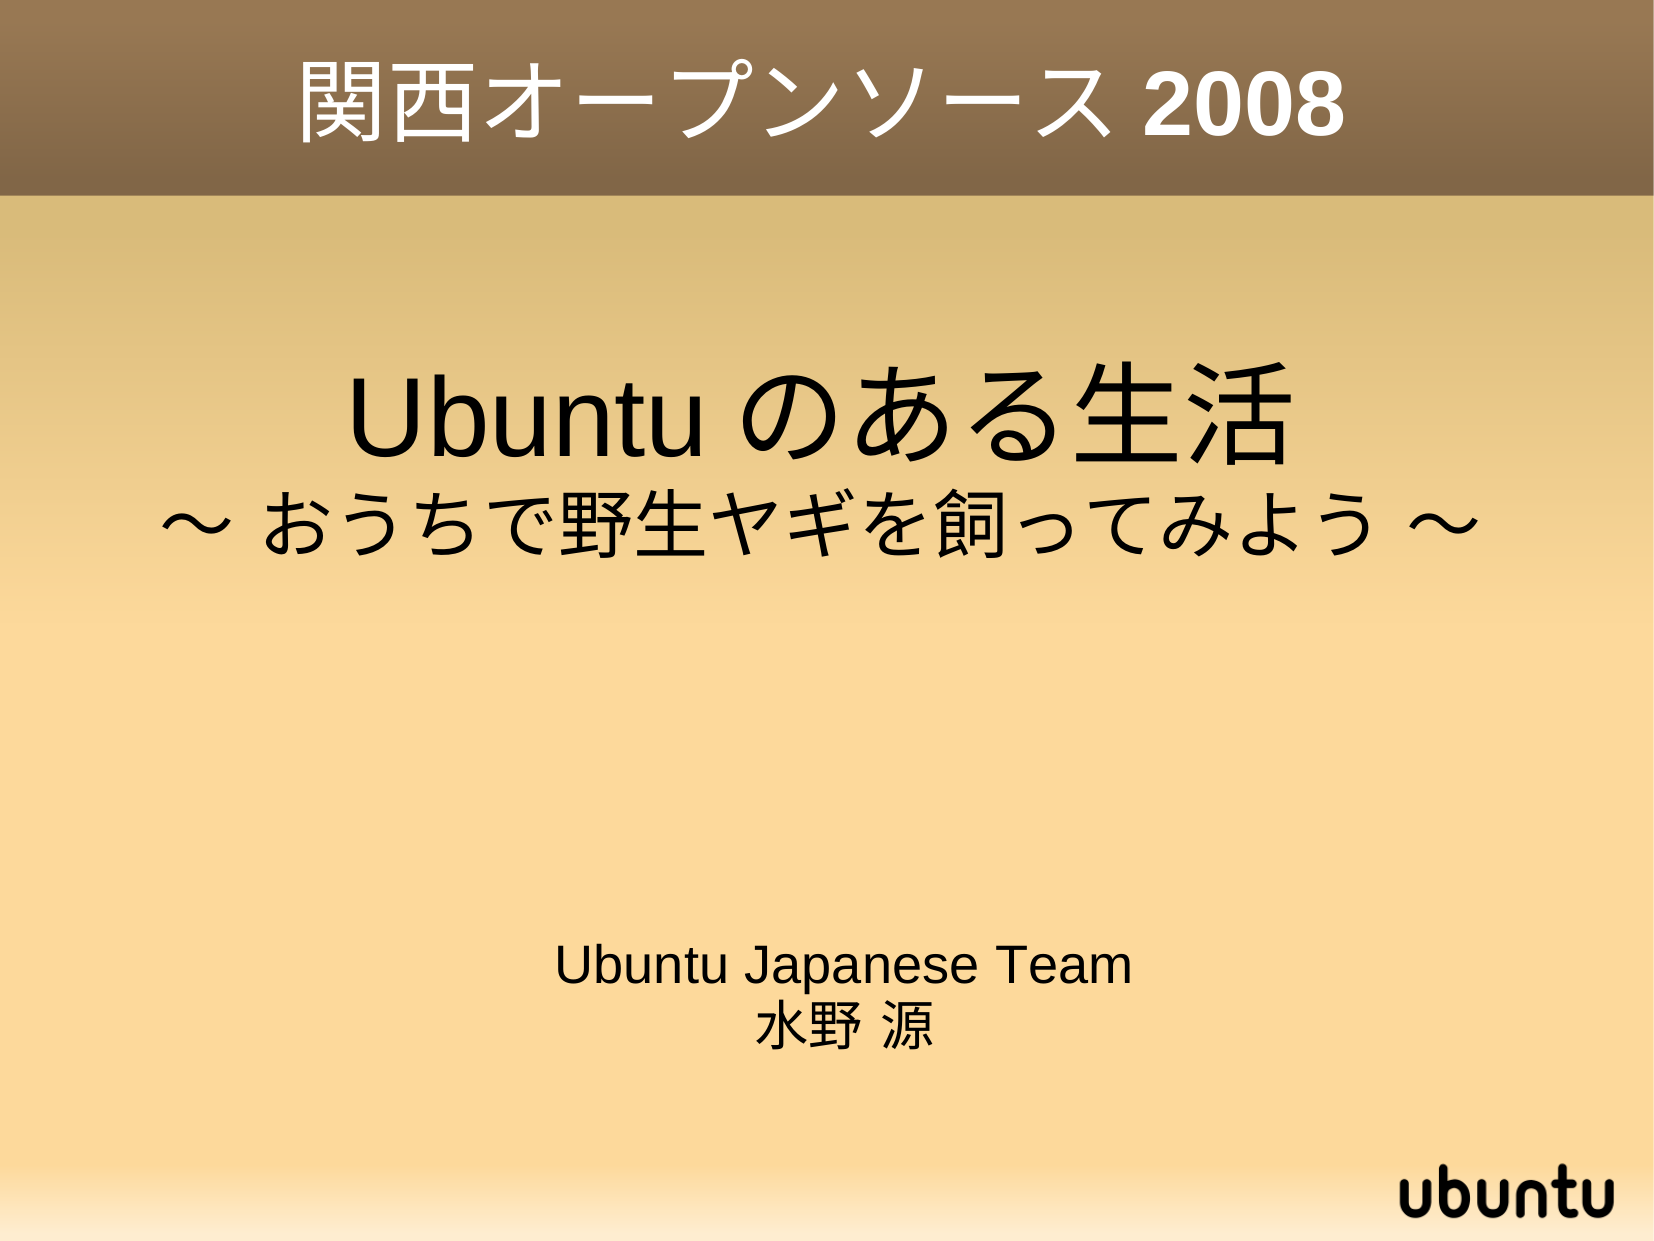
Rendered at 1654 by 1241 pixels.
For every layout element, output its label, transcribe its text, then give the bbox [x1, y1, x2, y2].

subtitle Ubuntu Japanese Team 水野 源 [82, 933, 1571, 1121]
text_box Ubuntuのある生活 〜 おうちで野生ヤギを飼ってみよう 〜 [59, 352, 1548, 571]
title 関西オープンソース2008 [76, 7, 1565, 200]
picture [0, 0, 1654, 1241]
